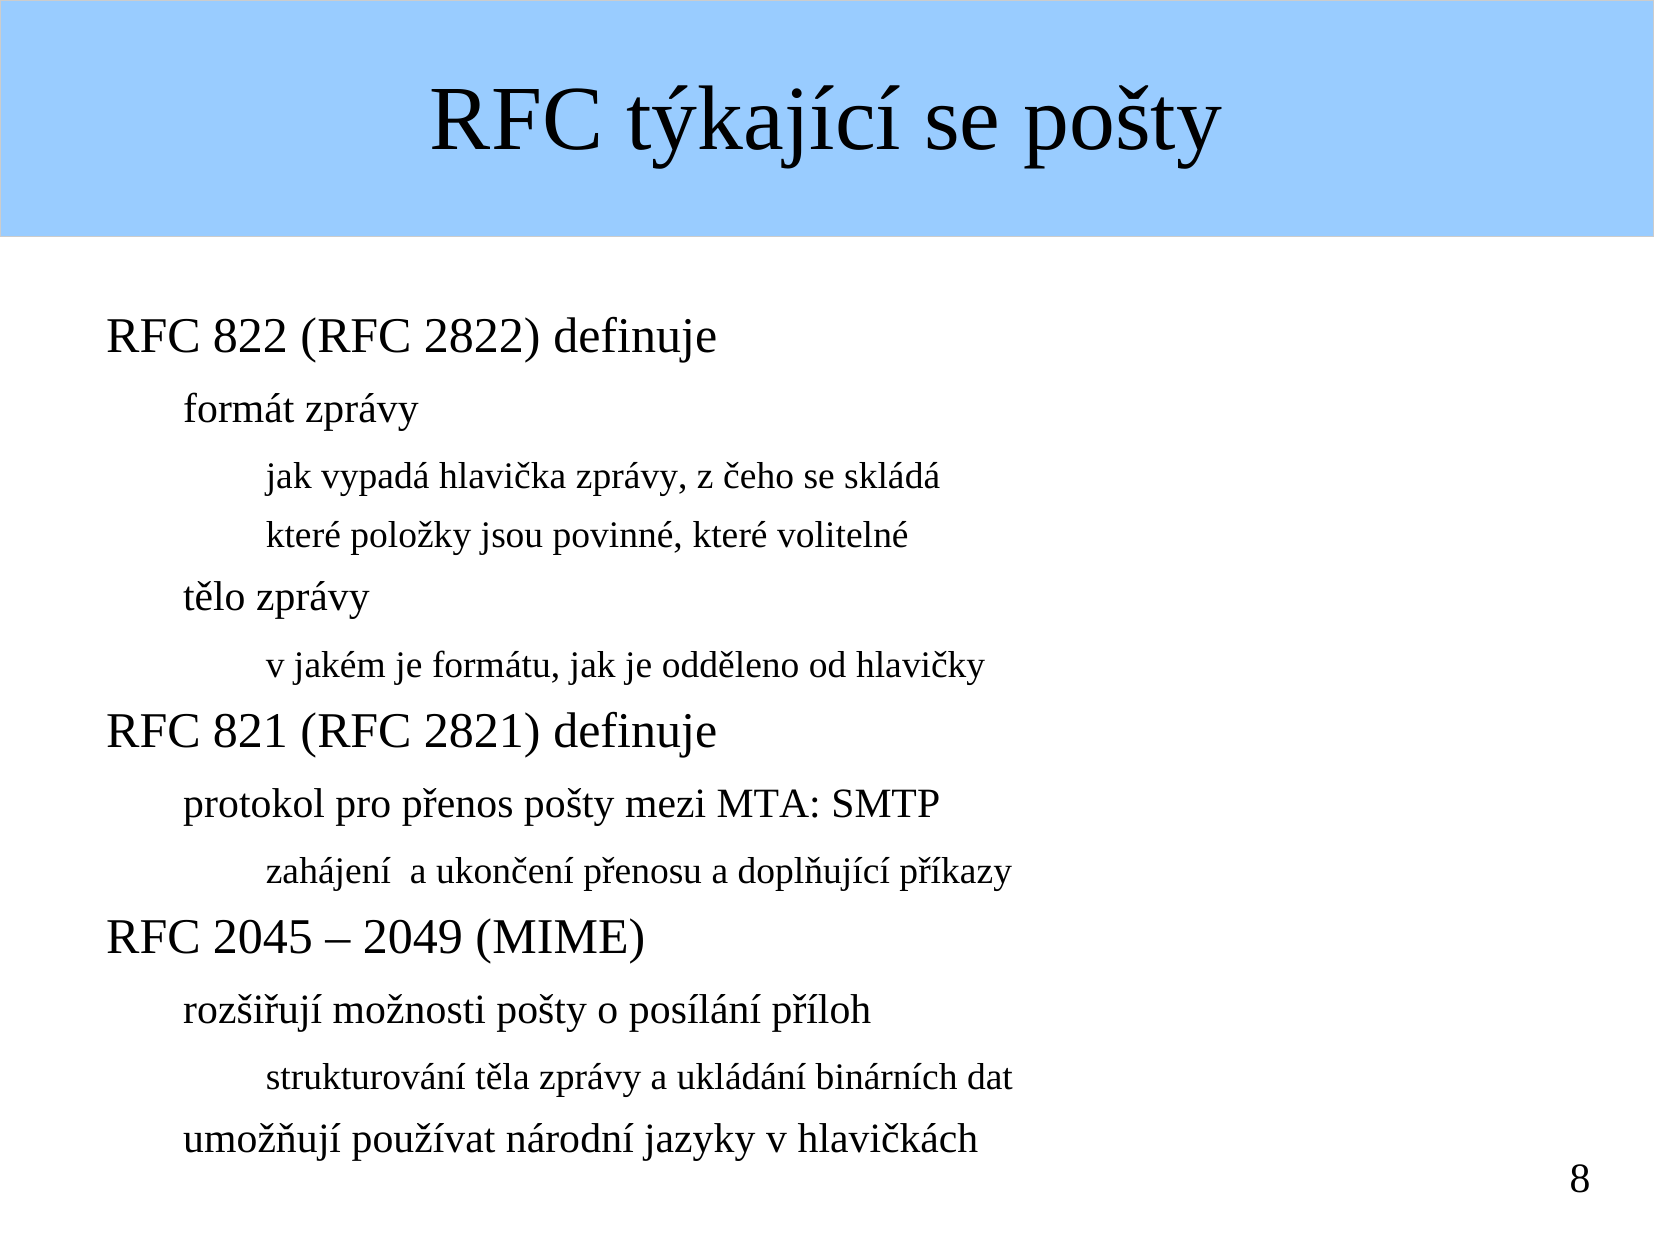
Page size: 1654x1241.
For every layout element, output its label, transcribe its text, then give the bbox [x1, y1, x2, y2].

list RFC 822 (RFC 2822) definuje formát zprávy jak vypadá hlavička zprávy, z čeho se skládá které položky jsou povinné, které volitelné tělo zprávy v jakém je formátu, jak je odděleno od hlavičky RFC 821 (RFC 2821) definuje protokol pro přenos pošty mezi MTA: SMTP zahájení a ukončení přenosu a doplňující příkazy RFC 2045 – 2049 (MIME) rozšiřují možnosti pošty o posílání příloh strukturování těla zprávy a ukládání binárních dat umožňují používat národní jazyky v hlavičkách [88, 308, 1565, 1162]
title RFC týkající se pošty [0, 0, 1654, 237]
